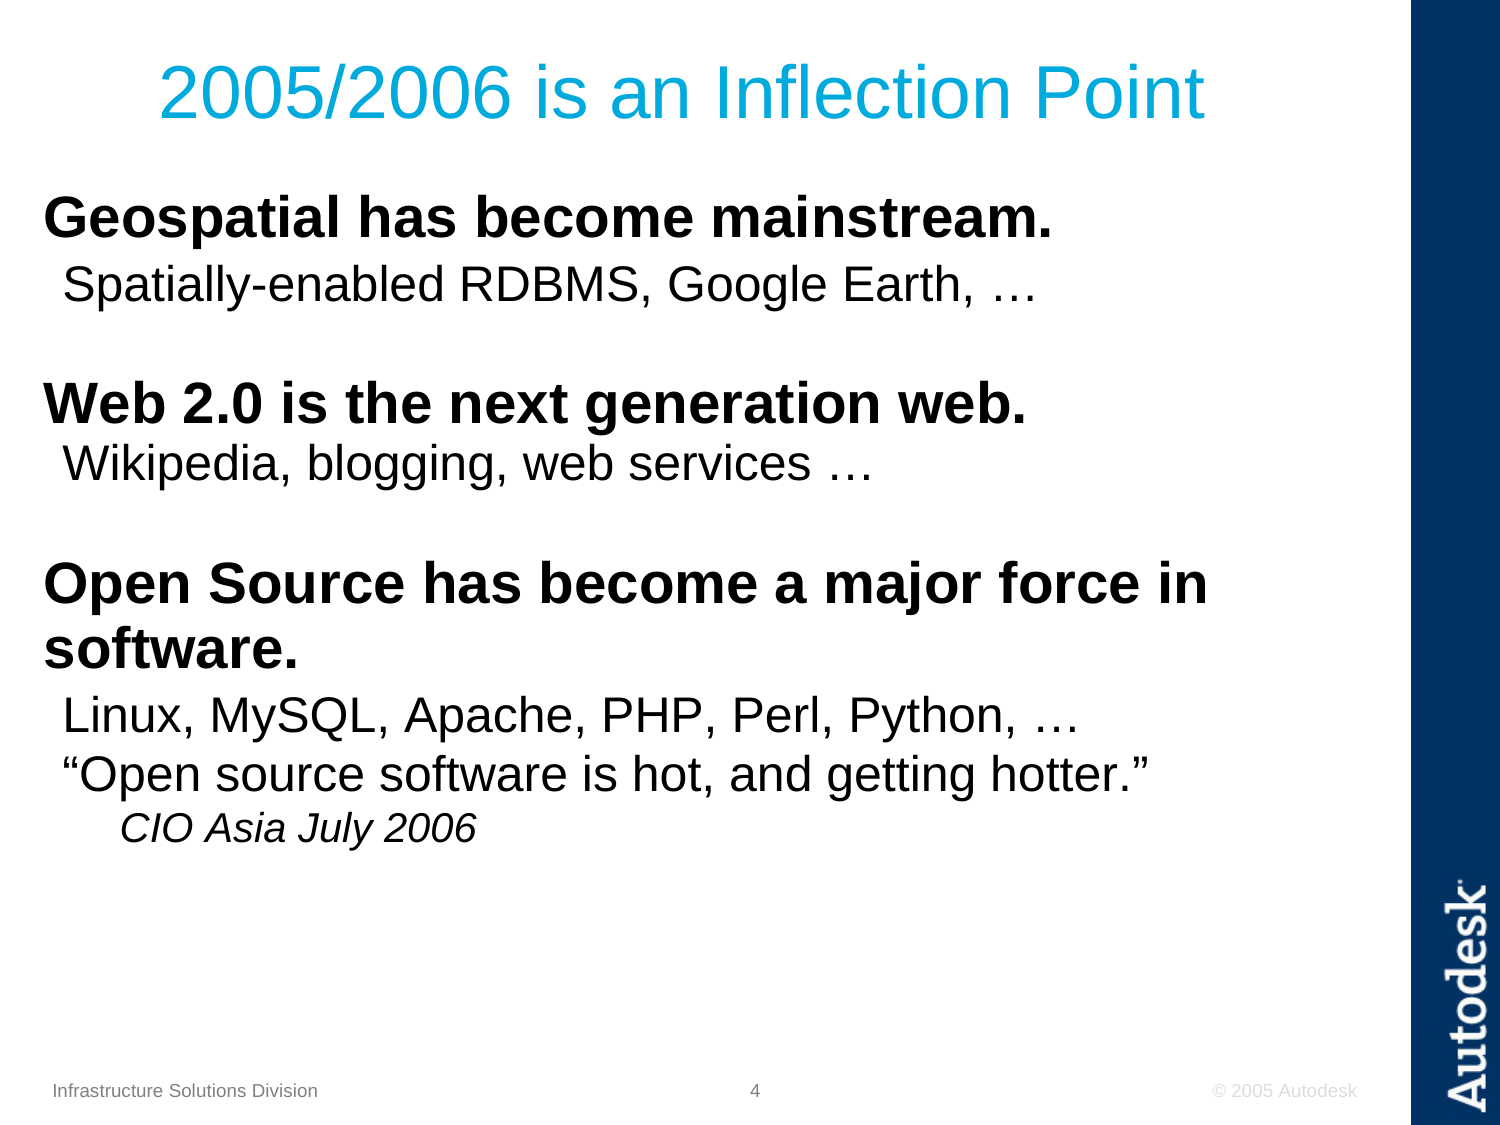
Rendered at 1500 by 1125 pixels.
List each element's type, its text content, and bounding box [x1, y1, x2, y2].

title 2005/2006 is an Inflection Point [52, 22, 1313, 173]
picture [1411, 0, 1500, 1125]
list Geospatial has become mainstream. Spatially-enabled RDBMS, Google Earth, … Web 2.0 is the next generation web. Wikipedia, blogging, web services … Open Source has become a major force in software. Linux, MySQL, Apache, PHP, Perl, Python, … “Open source software is hot, and getting hotter.” CIO Asia July 2006 [43, 184, 1388, 1035]
